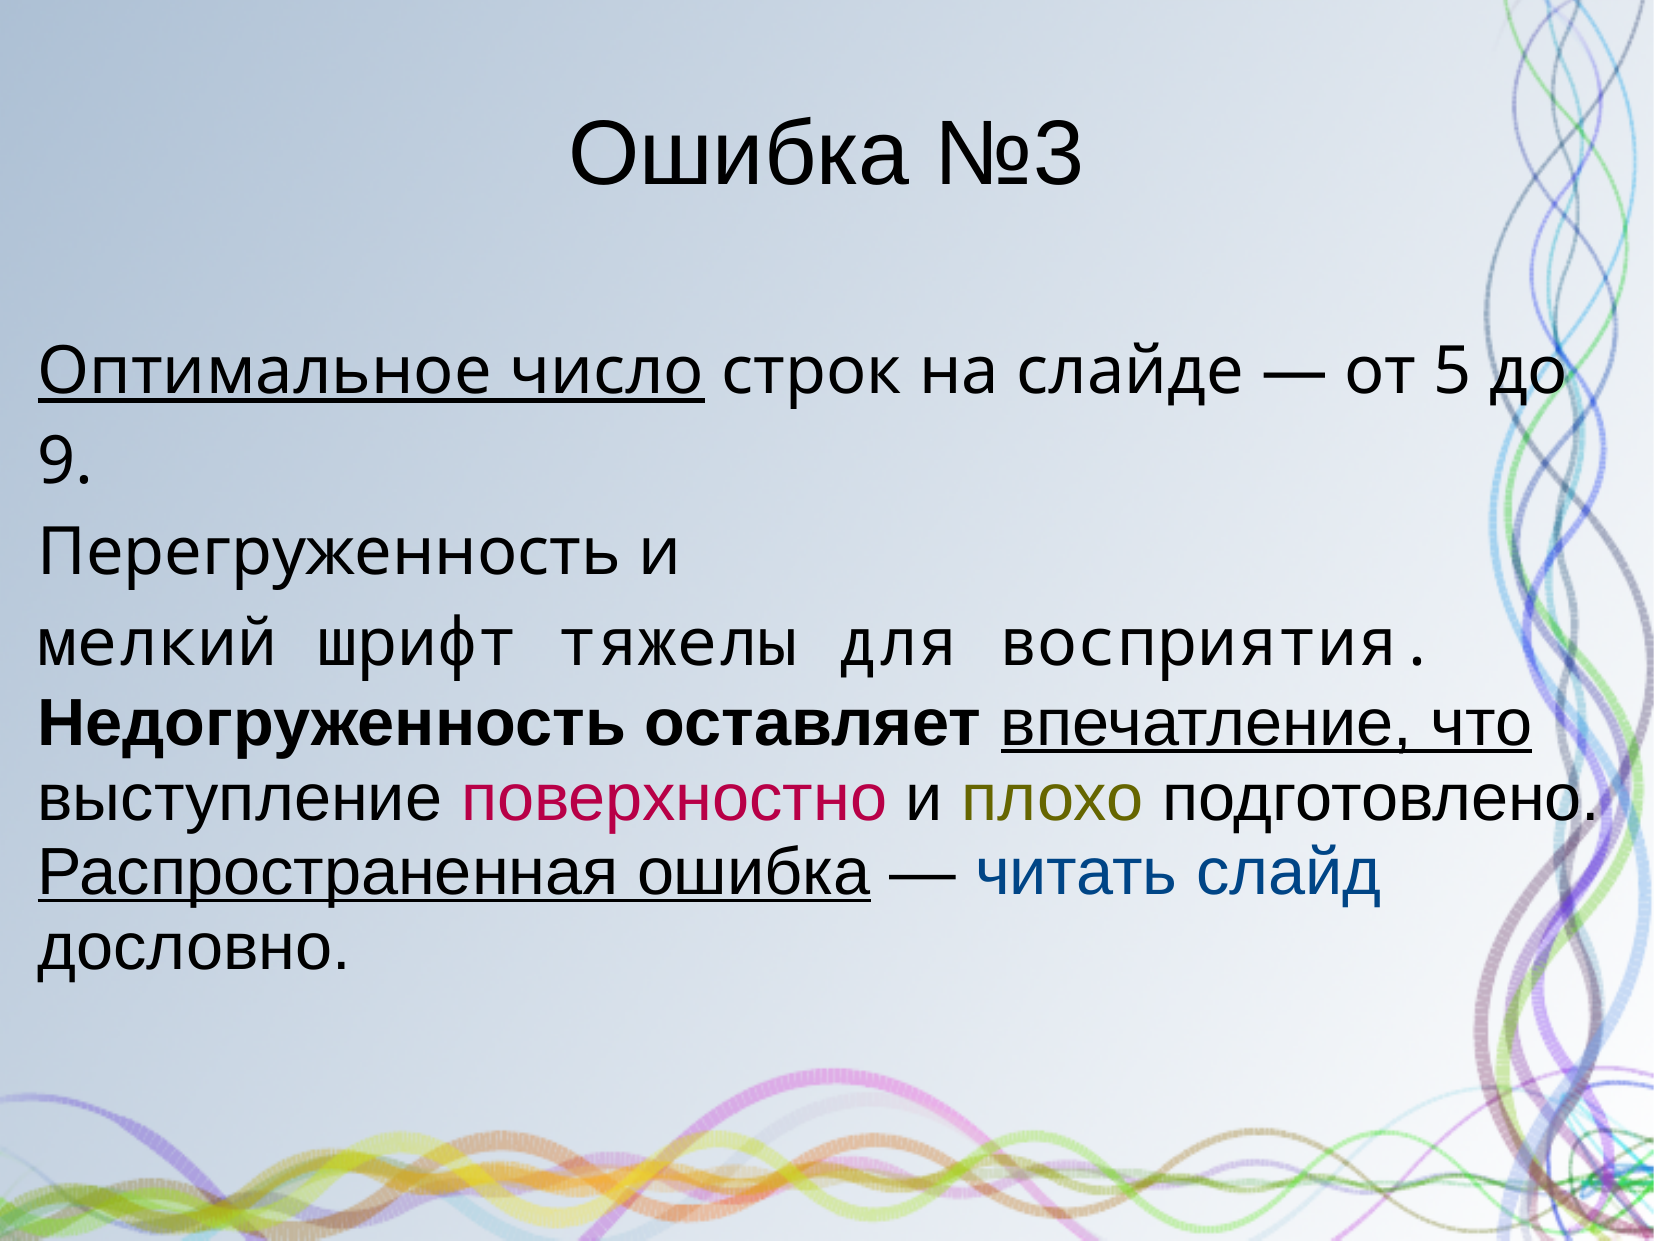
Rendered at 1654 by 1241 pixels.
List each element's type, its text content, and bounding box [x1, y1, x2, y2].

title Ошибка №3 [82, 49, 1571, 257]
subtitle Оптимальное число строк на слайде — от 5 до 9. Перегруженность и мелкий шрифт тяжелы для восприятия. Недогруженность оставляет впечатление, что выступление поверхностно и плохо подготовлено. Распространенная ошибка — читать слайд дословно. [37, 293, 1613, 1013]
picture [0, 0, 1654, 1241]
